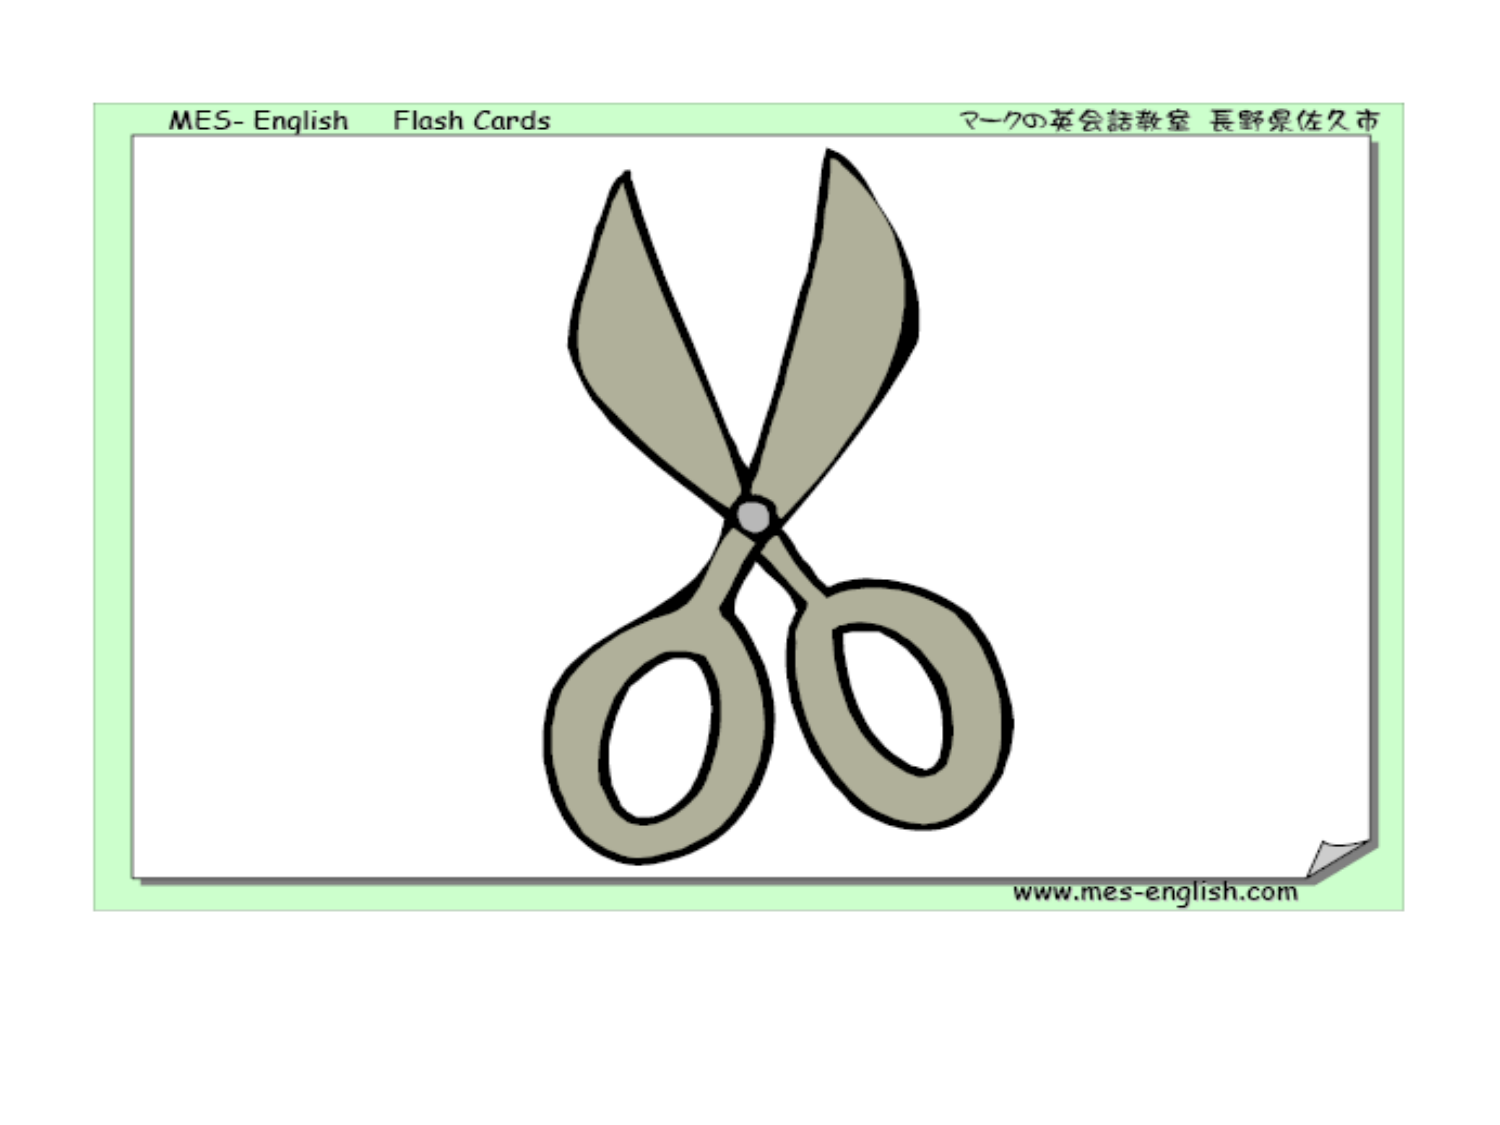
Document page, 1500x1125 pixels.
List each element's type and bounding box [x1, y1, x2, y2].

picture [70, 88, 1418, 927]
